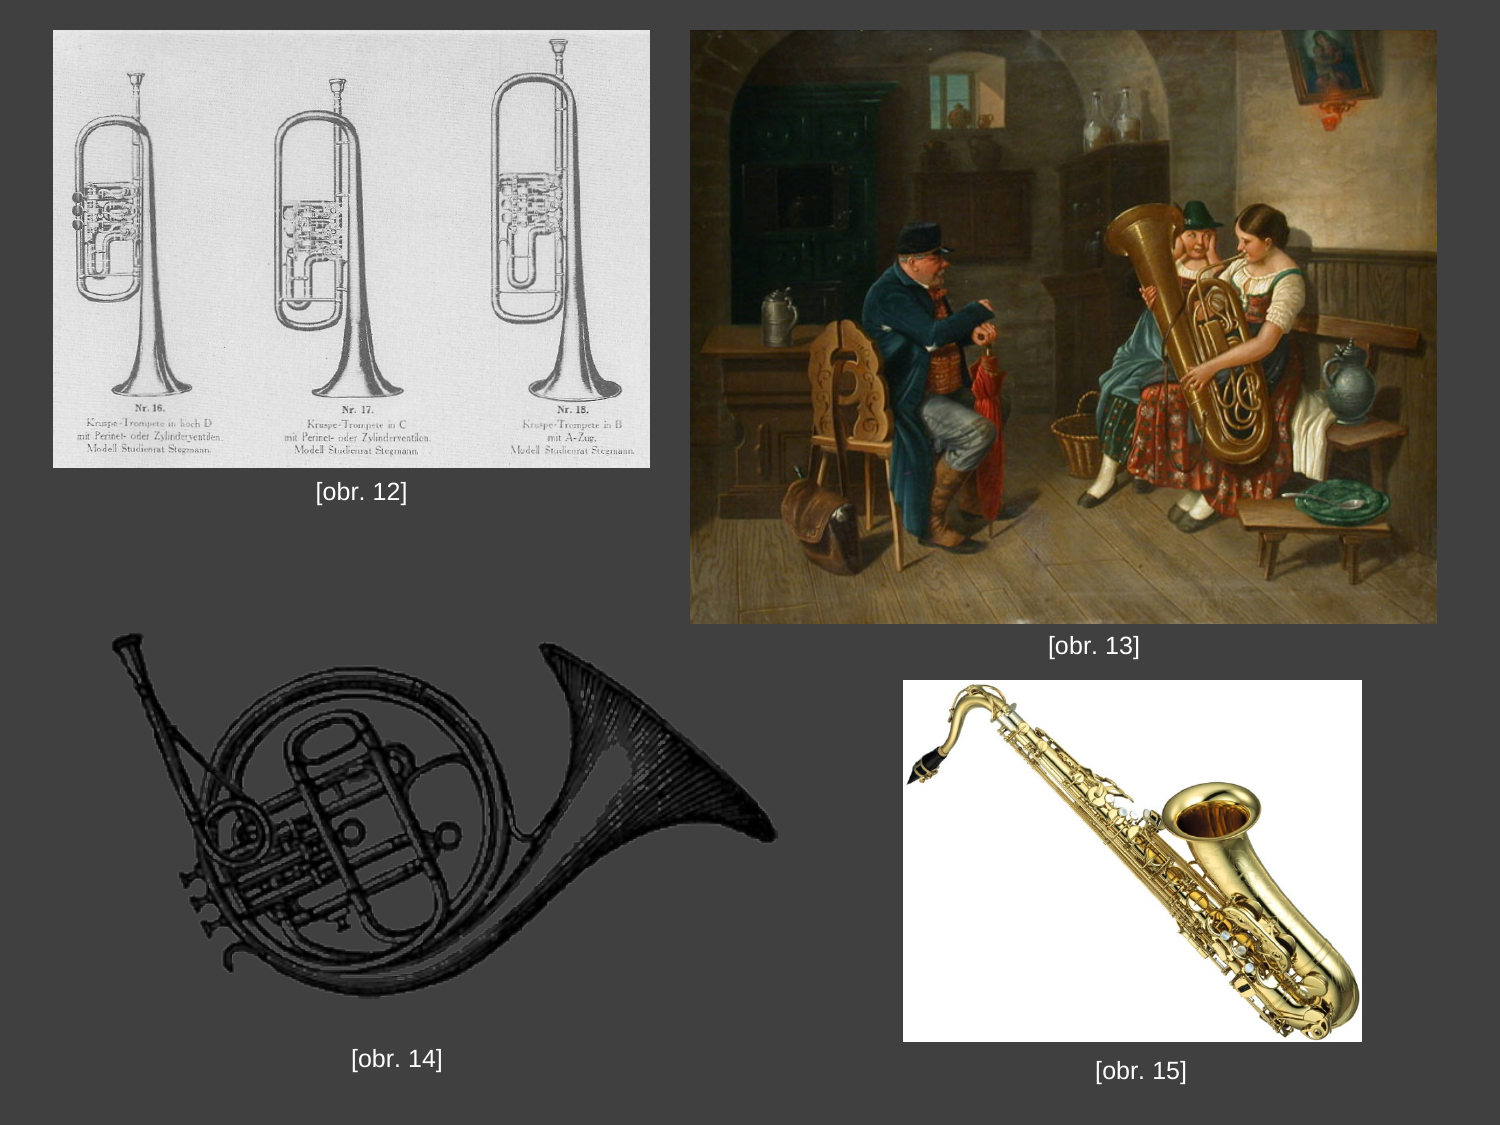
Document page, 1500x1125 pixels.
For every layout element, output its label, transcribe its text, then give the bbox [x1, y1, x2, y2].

text_box [obr. 12] [300, 467, 423, 514]
text_box [obr. 14] [336, 1034, 459, 1081]
text_box [903, 680, 1362, 1042]
text_box [obr. 15] [1080, 1046, 1203, 1093]
picture [690, 30, 1437, 624]
picture [53, 30, 650, 468]
picture [112, 633, 778, 999]
text_box [obr. 13] [1033, 621, 1156, 668]
